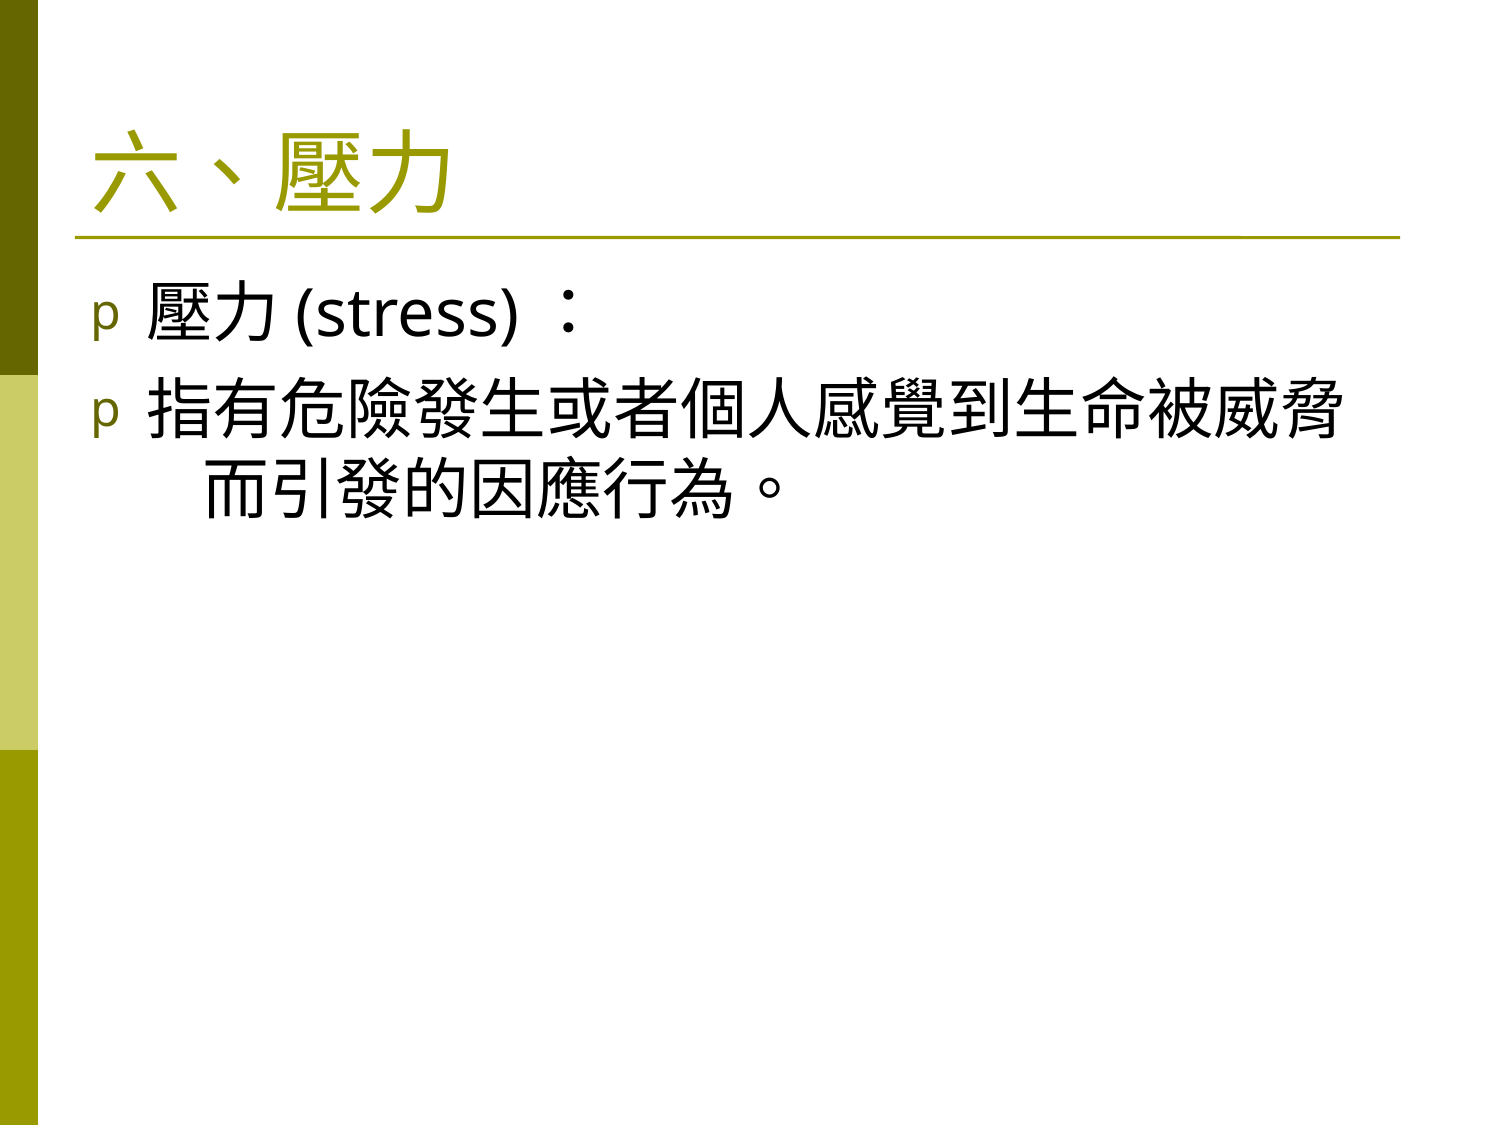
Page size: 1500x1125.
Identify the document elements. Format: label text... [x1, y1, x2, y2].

title 六、壓力 [75, 45, 1426, 233]
list 壓力(stress)： 指有危險發生或者個人感覺到生命被威脅而引發的因應行為。 [75, 262, 1426, 1006]
